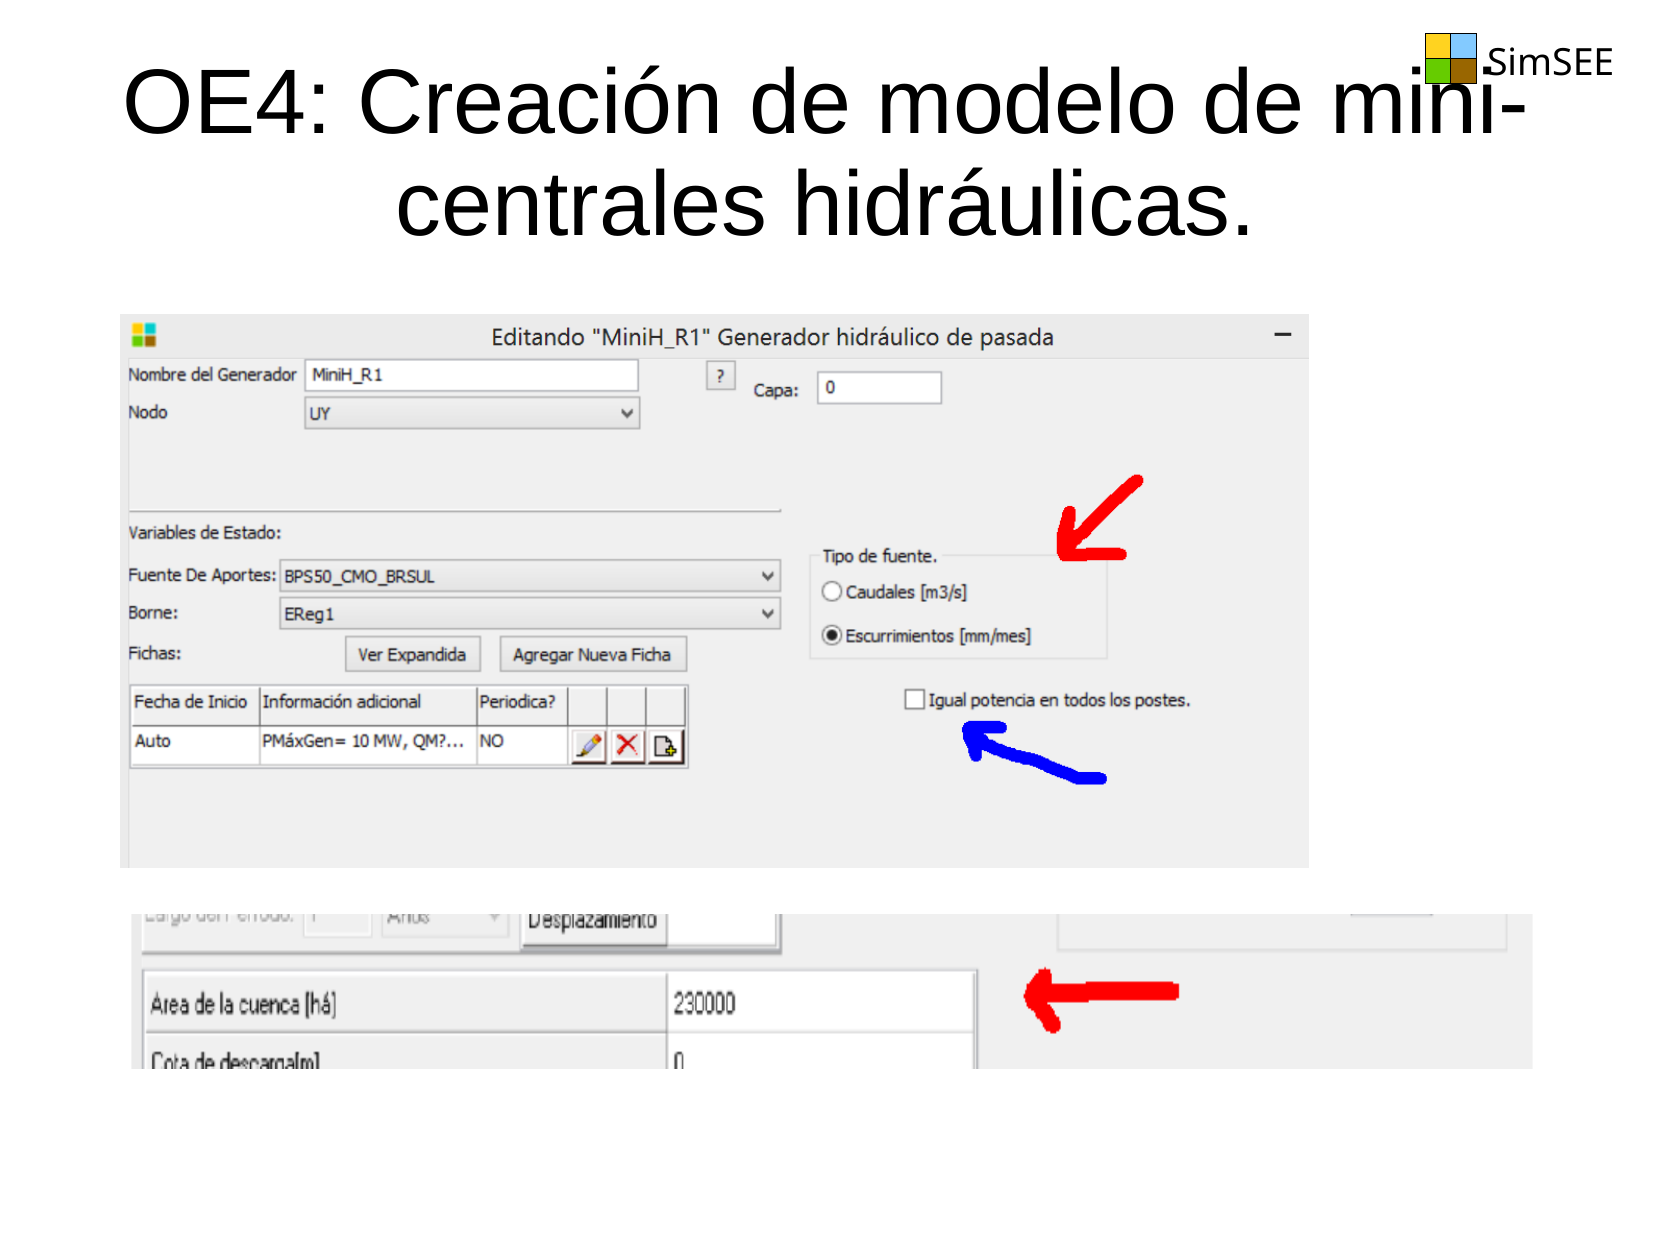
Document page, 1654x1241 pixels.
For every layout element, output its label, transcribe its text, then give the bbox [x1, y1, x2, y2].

picture [105, 914, 1561, 1069]
picture [120, 314, 1309, 869]
title OE4: Creación de modelo de mini-centrales hidráulicas. [82, 49, 1571, 257]
